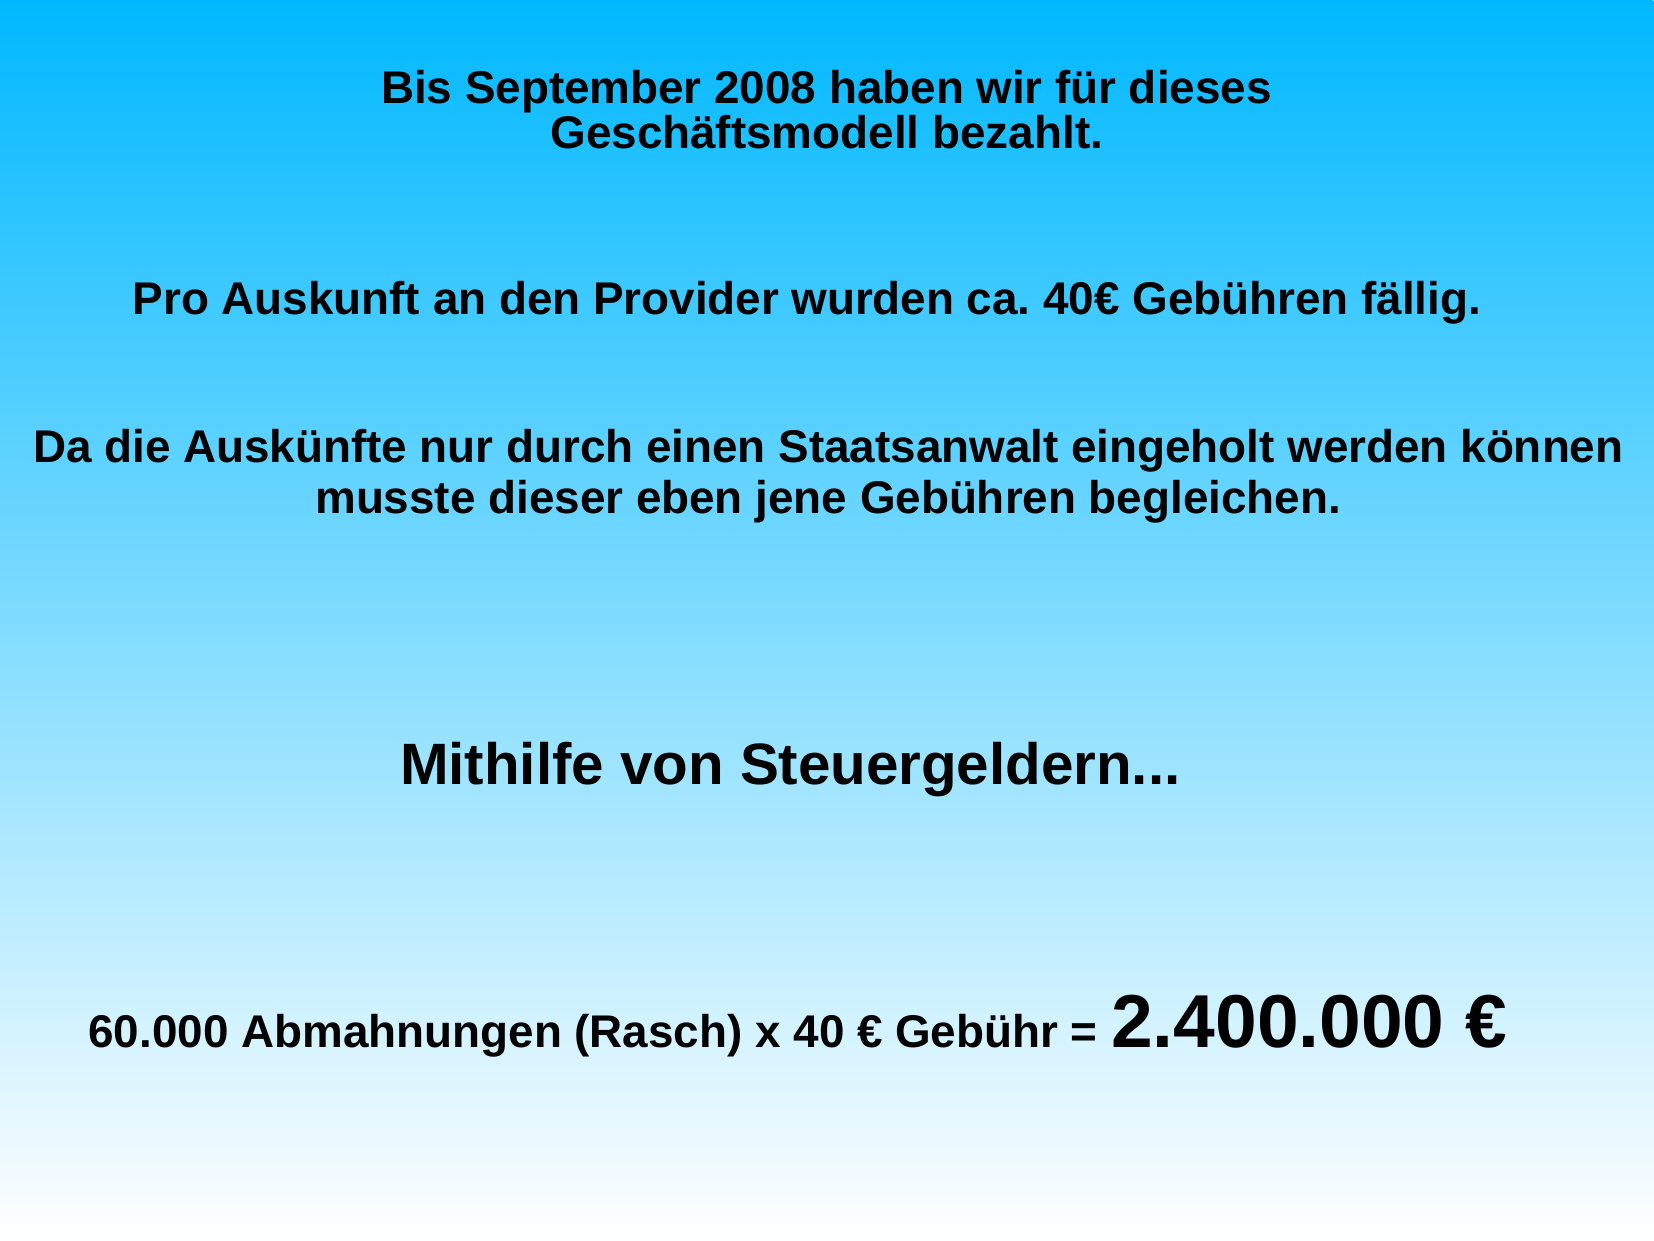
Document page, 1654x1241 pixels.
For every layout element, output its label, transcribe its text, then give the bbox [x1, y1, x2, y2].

text_box Da die Auskünfte nur durch einen Staatsanwalt eingeholt werden können musste dieser eben jene Gebühren begleichen. [3, 413, 1654, 562]
text_box Bis September 2008 haben wir für dieses Geschäftsmodell bezahlt. [352, 60, 1302, 128]
text_box 60.000 Abmahnungen (Rasch) x 40 € Gebühr = 2.400.000 € [73, 981, 1580, 1049]
text_box Pro Auskunft an den Provider wurden ca. 40€ Gebühren fällig. [118, 271, 1506, 339]
text_box Mithilfe von Steuergeldern... [385, 732, 1269, 800]
